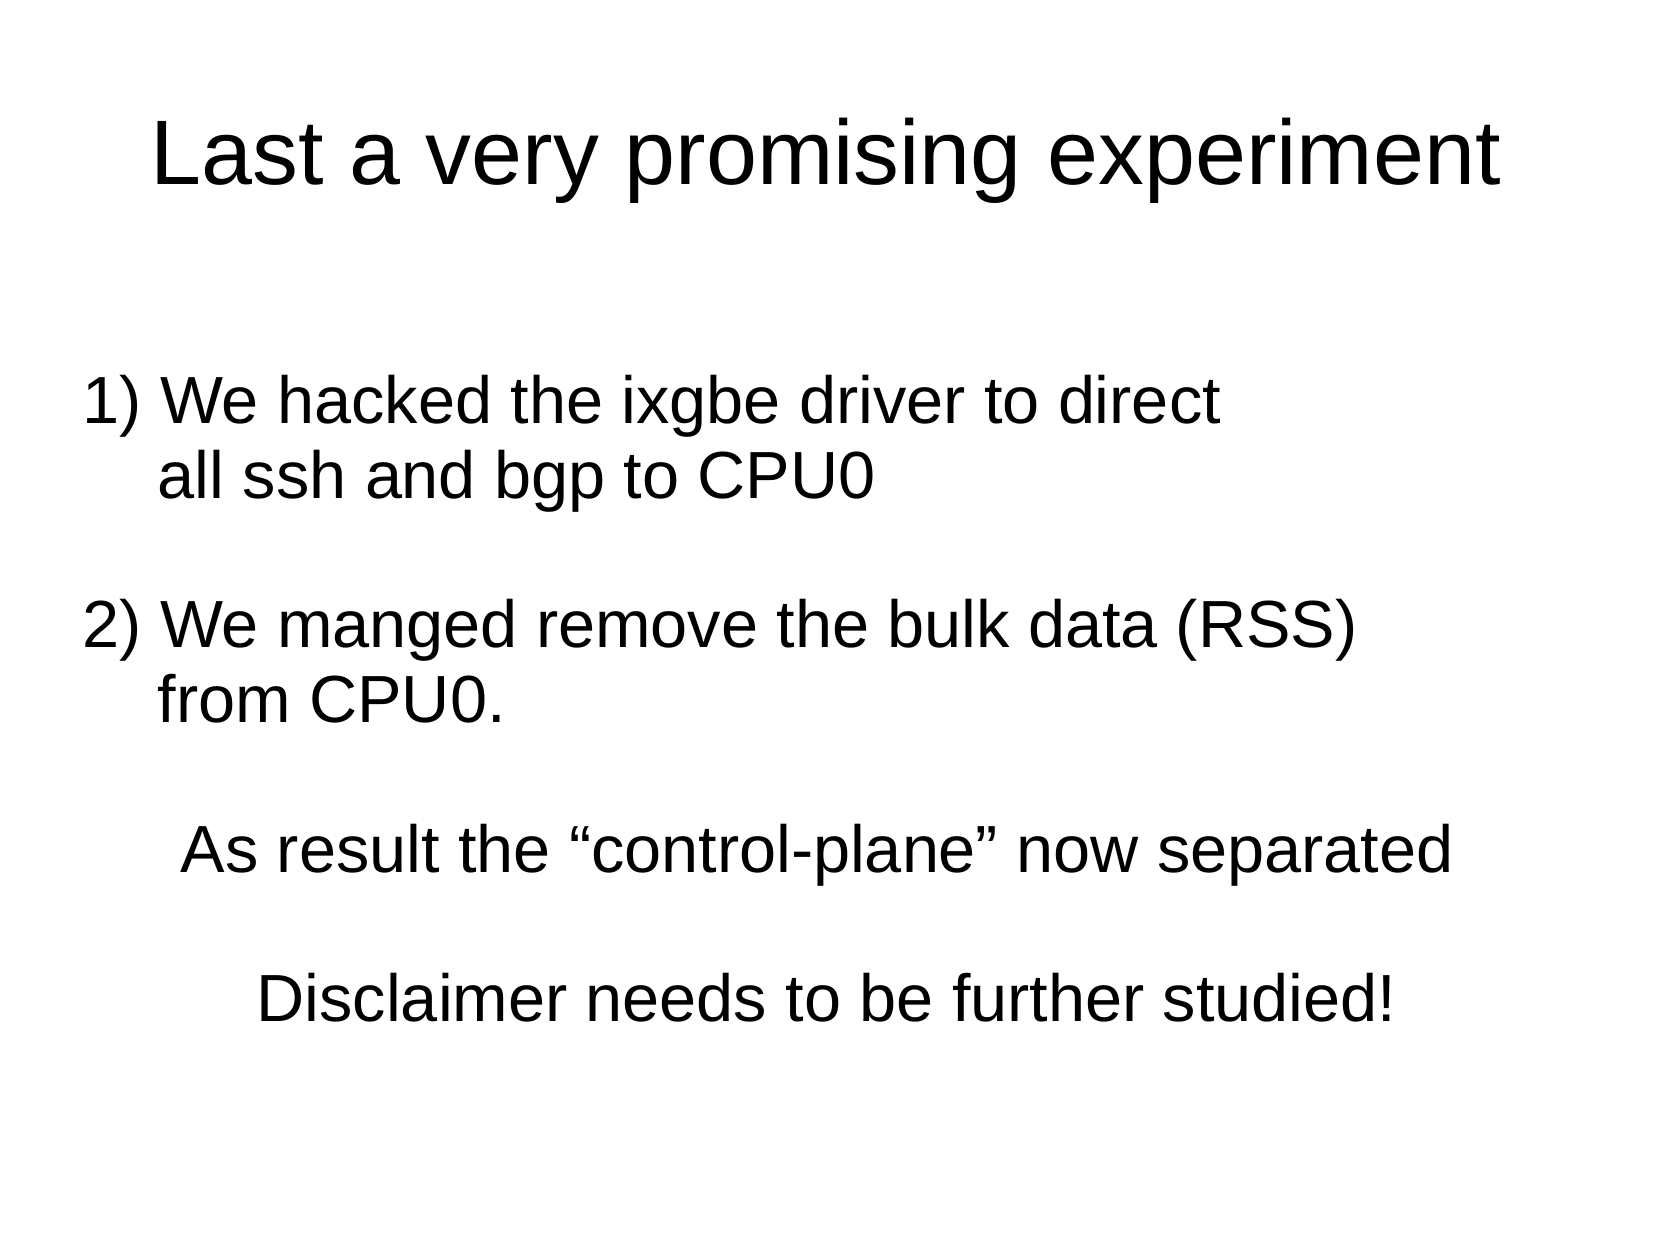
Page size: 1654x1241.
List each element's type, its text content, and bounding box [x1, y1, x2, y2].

subtitle 1) We hacked the ixgbe driver to direct all ssh and bgp to CPU0 2) We manged remove the bulk data (RSS) from CPU0. As result the “control-plane” now separated Disclaimer needs to be further studied! [82, 290, 1571, 1109]
title Last a very promising experiment [82, 49, 1571, 257]
